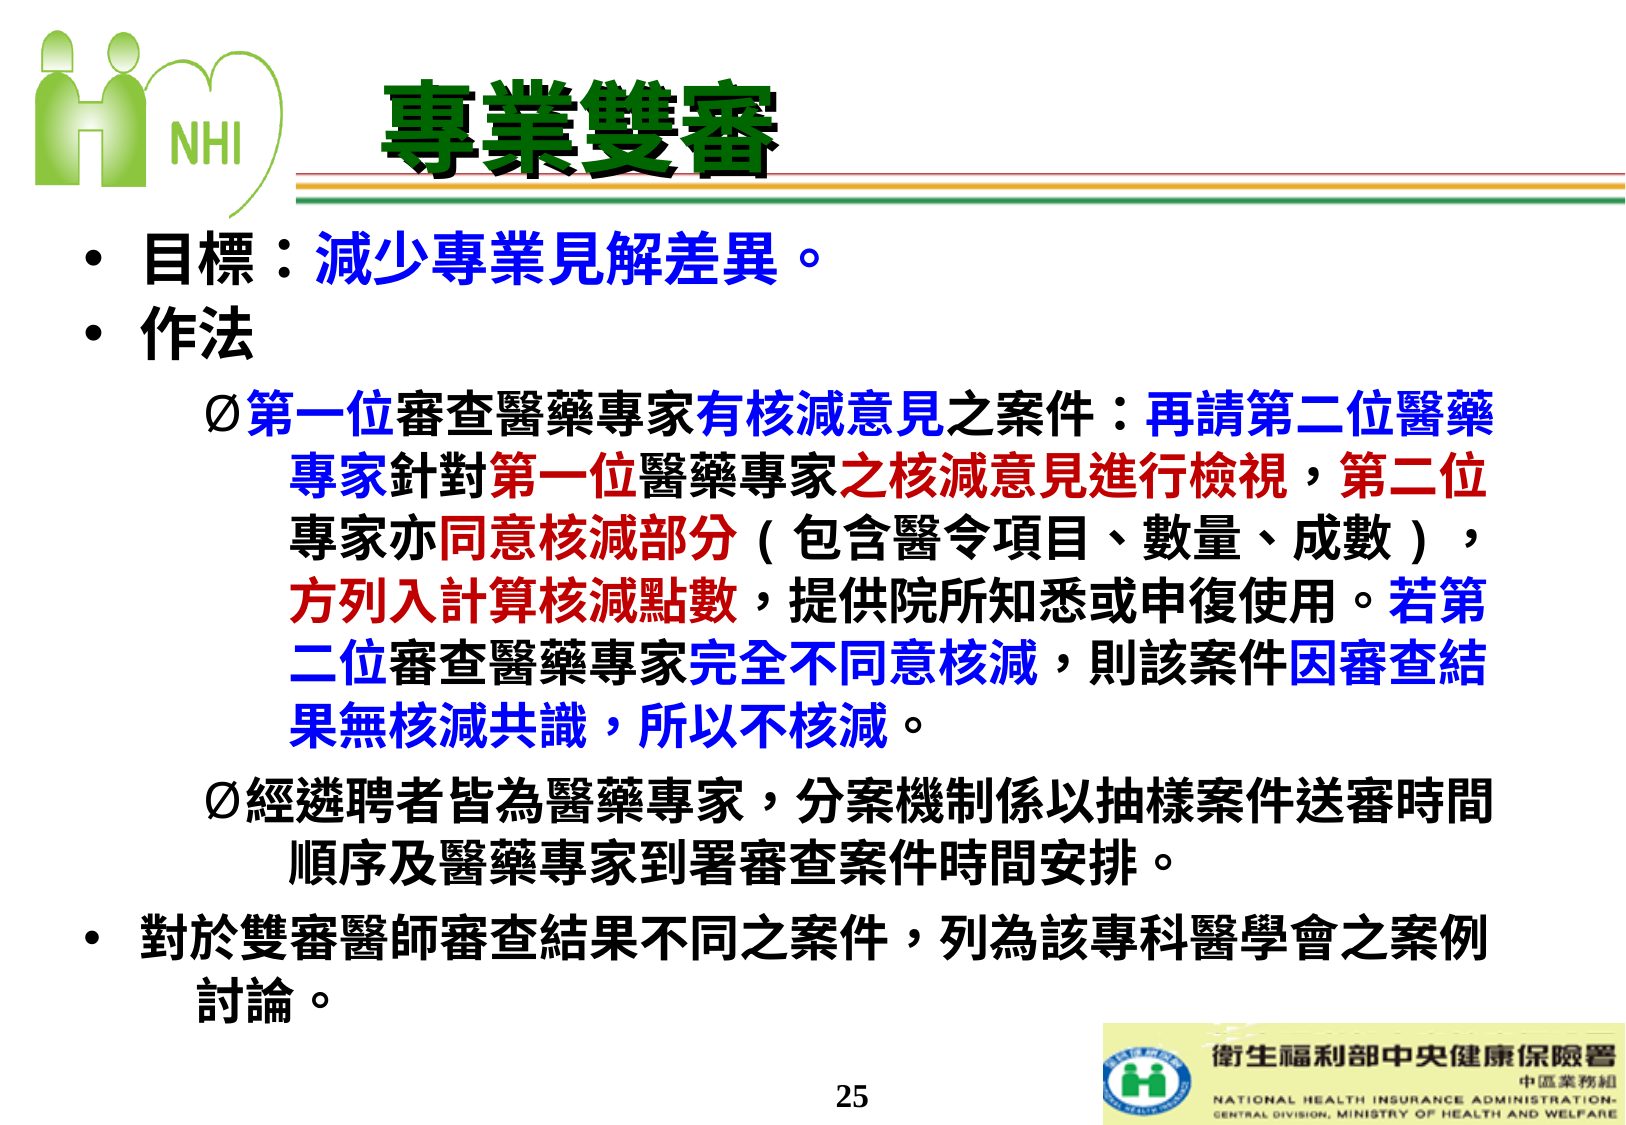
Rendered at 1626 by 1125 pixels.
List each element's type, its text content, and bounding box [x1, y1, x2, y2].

title 專業雙審 [0, 31, 1155, 219]
list 目標：減少專業見解差異。 作法 第一位審查醫藥專家有核減意見之案件：再請第二位醫藥專家針對第一位醫藥專家之核減意見進行檢視，第二位專家亦同意核減部分(包含醫令項目、數量、成數)，方列入計算核減點數，提供院所知悉或申復使用。若第二位審查醫藥專家完全不同意核減，則該案件因審查結果無核減共識，所以不核減。 經遴聘者皆為醫藥專家，分案機制係以抽樣案件送審時間順序及醫藥專家到署審查案件時間安排。 對於雙審醫師審查結果不同之案件，列為該專科醫學會之案例討論。 [68, 221, 1531, 1059]
